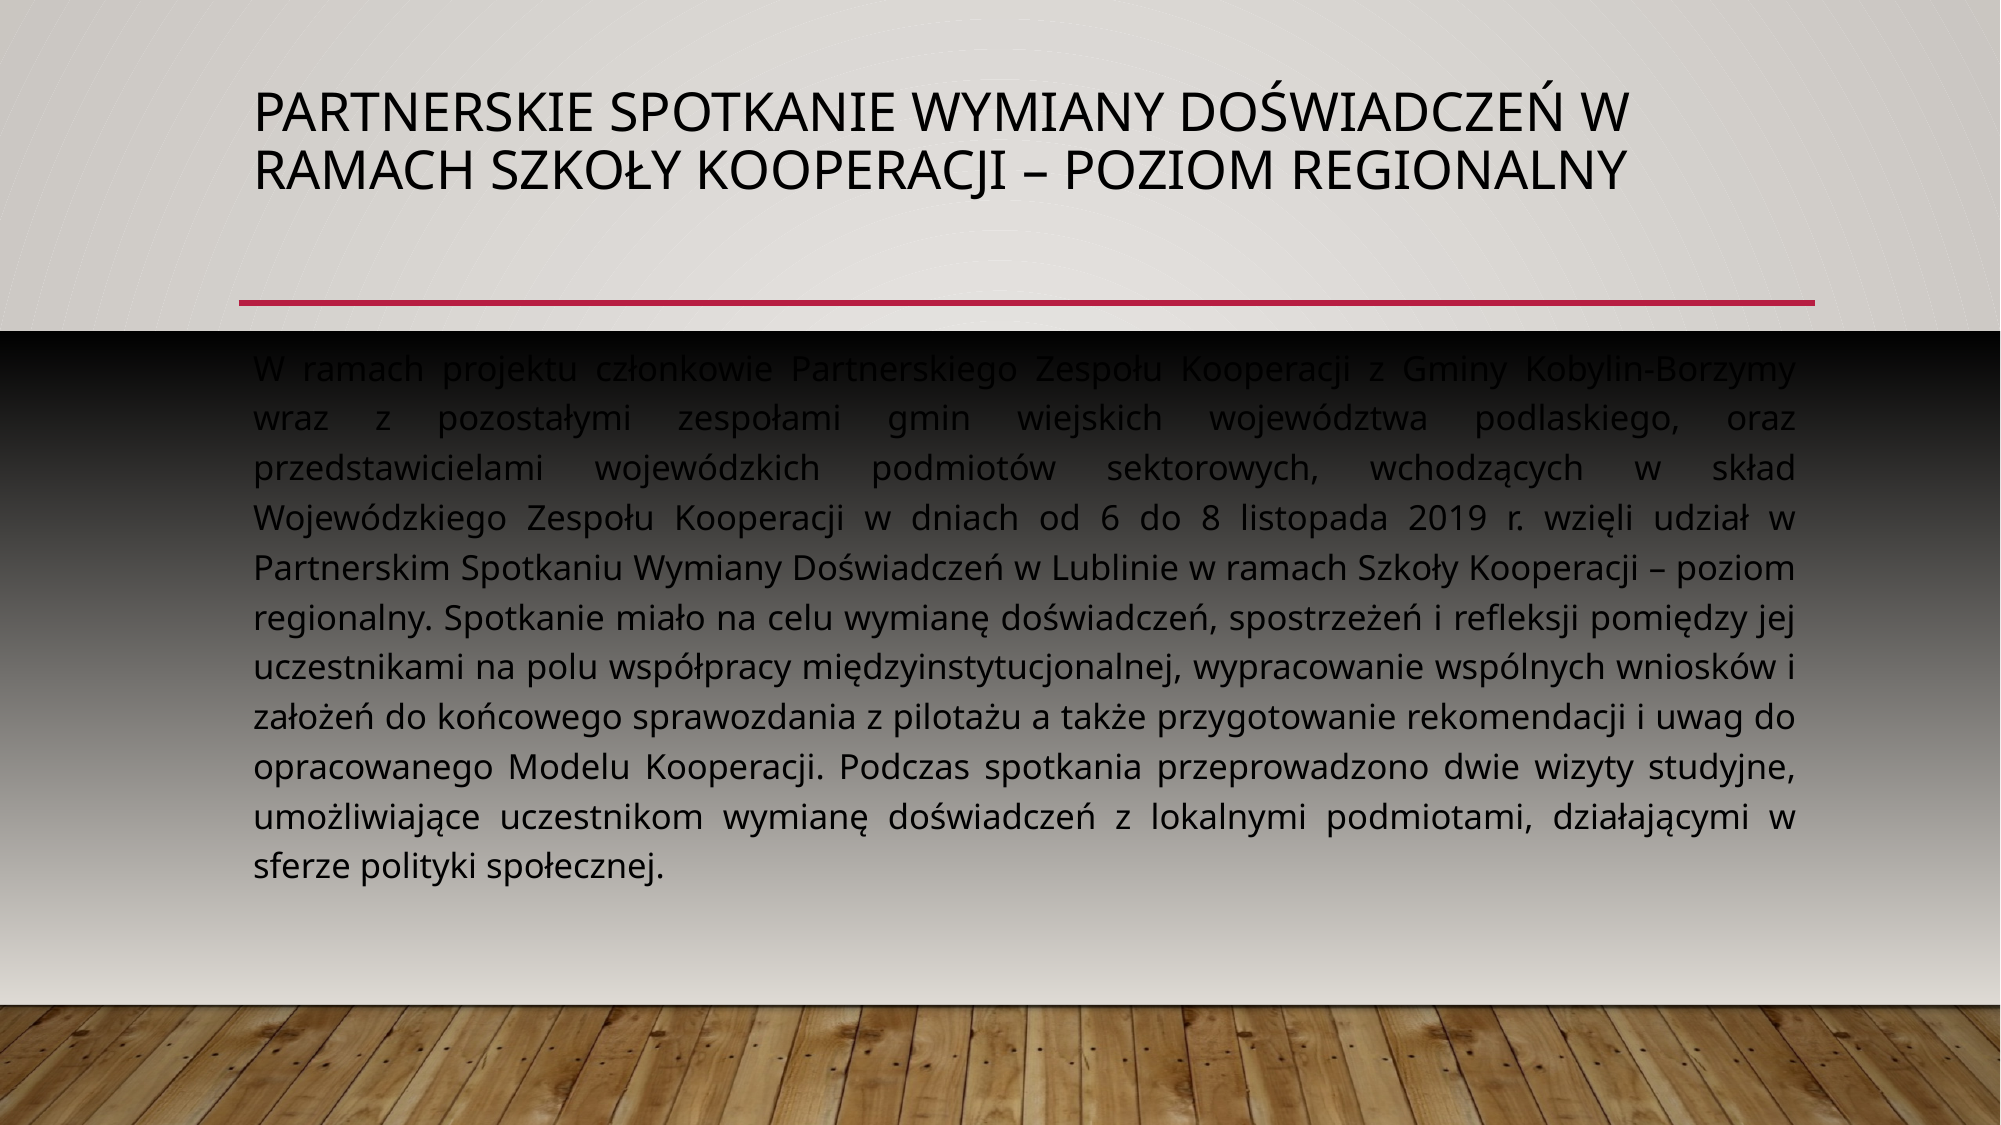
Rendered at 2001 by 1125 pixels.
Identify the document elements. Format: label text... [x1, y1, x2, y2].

list W ramach projektu członkowie Partnerskiego Zespołu Kooperacji z Gminy Kobylin-Borzymy wraz z pozostałymi zespołami gmin wiejskich województwa podlaskiego, oraz przedstawicielami wojewódzkich podmiotów sektorowych, wchodzących w skład Wojewódzkiego Zespołu Kooperacji w dniach od 6 do 8 listopada 2019 r. wzięli udział w Partnerskim Spotkaniu Wymiany Doświadczeń w Lublinie w ramach Szkoły Kooperacji – poziom regionalny. Spotkanie miało na celu wymianę doświadczeń, spostrzeżeń i refleksji pomiędzy jej uczestnikami na polu współpracy międzyinstytucjonalnej, wypracowanie wspólnych wniosków i założeń do końcowego sprawozdania z pilotażu a także przygotowanie rekomendacji i uwag do opracowanego Modelu Kooperacji. Podczas spotkania przeprowadzono dwie wizyty studyjne, umożliwiające uczestnikom wymianę doświadczeń z lokalnymi podmiotami, działającymi w sferze polityki społecznej. [238, 330, 1814, 897]
title Partnerskie Spotkanie Wymiany Doświadczeń w ramach Szkoły Kooperacji – poziom regionalny [238, 77, 1814, 250]
